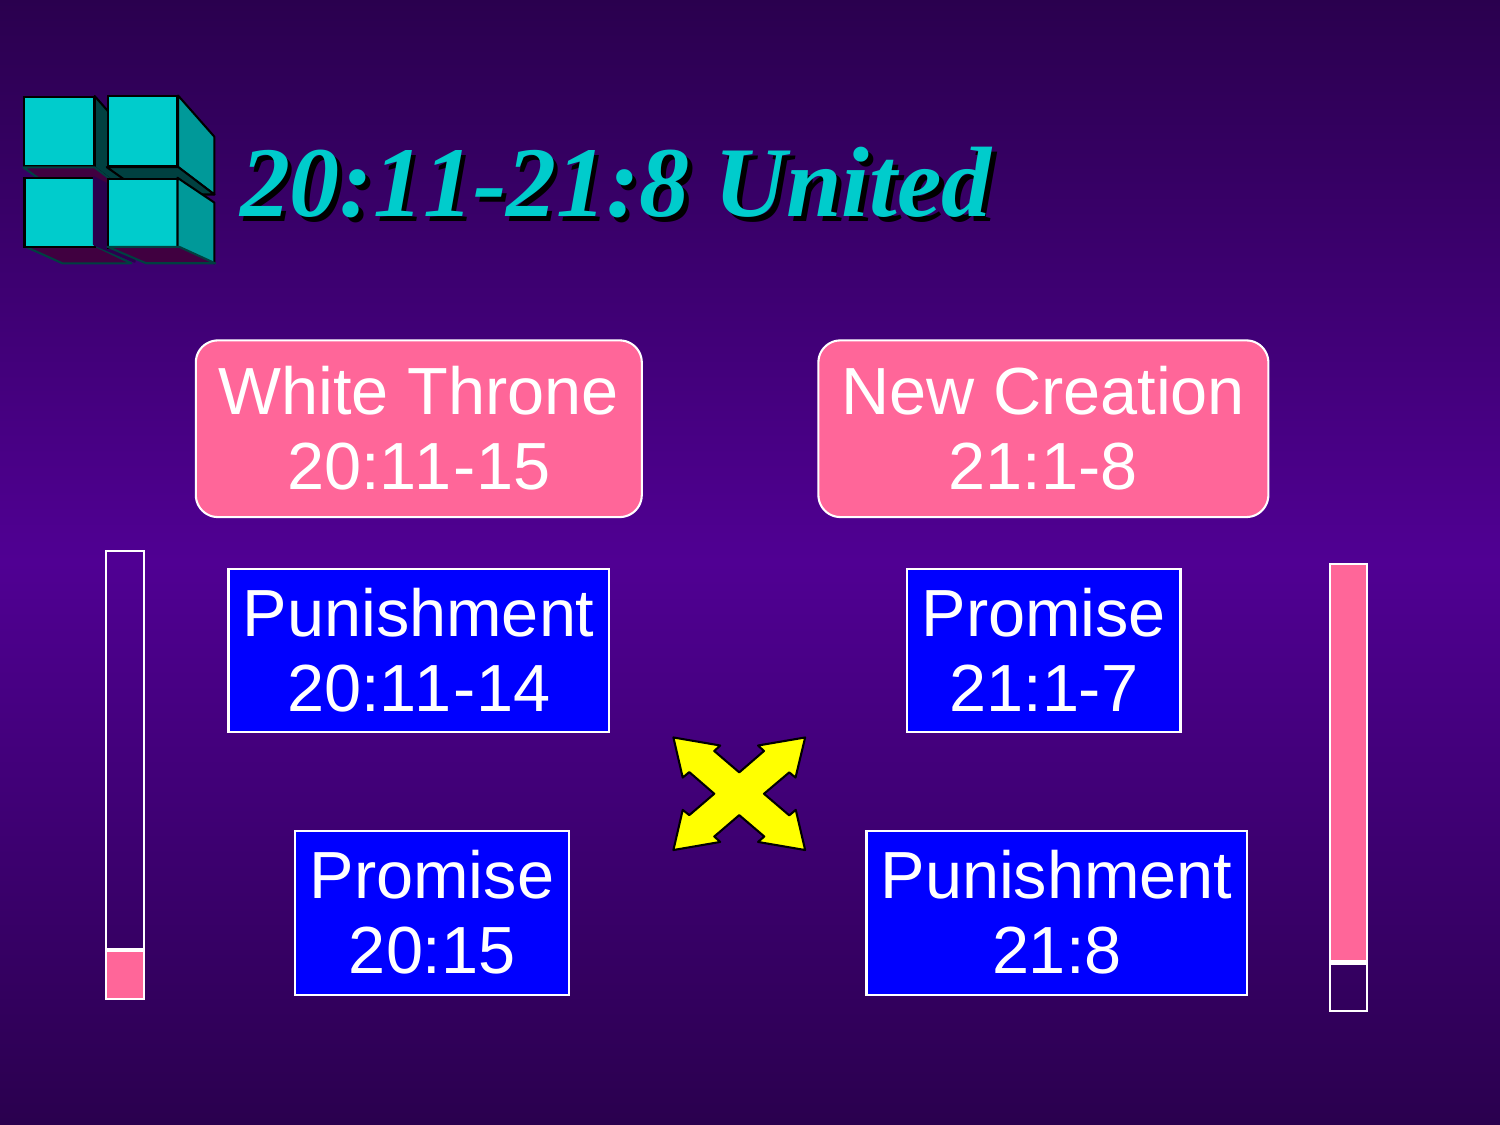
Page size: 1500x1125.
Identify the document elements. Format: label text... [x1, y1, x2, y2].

text_box [106, 951, 144, 999]
text_box White Throne 20:11-15 [195, 340, 642, 518]
text_box Punishment 21:8 [866, 831, 1248, 995]
text_box [1329, 563, 1368, 962]
text_box New Creation 21:1-8 [818, 340, 1269, 518]
title 20:11-21:8 United [224, 78, 1388, 288]
text_box Promise 21:1-7 [907, 568, 1181, 733]
text_box [673, 737, 806, 851]
text_box Punishment 20:11-14 [228, 568, 610, 733]
text_box Promise 20:15 [295, 831, 569, 995]
